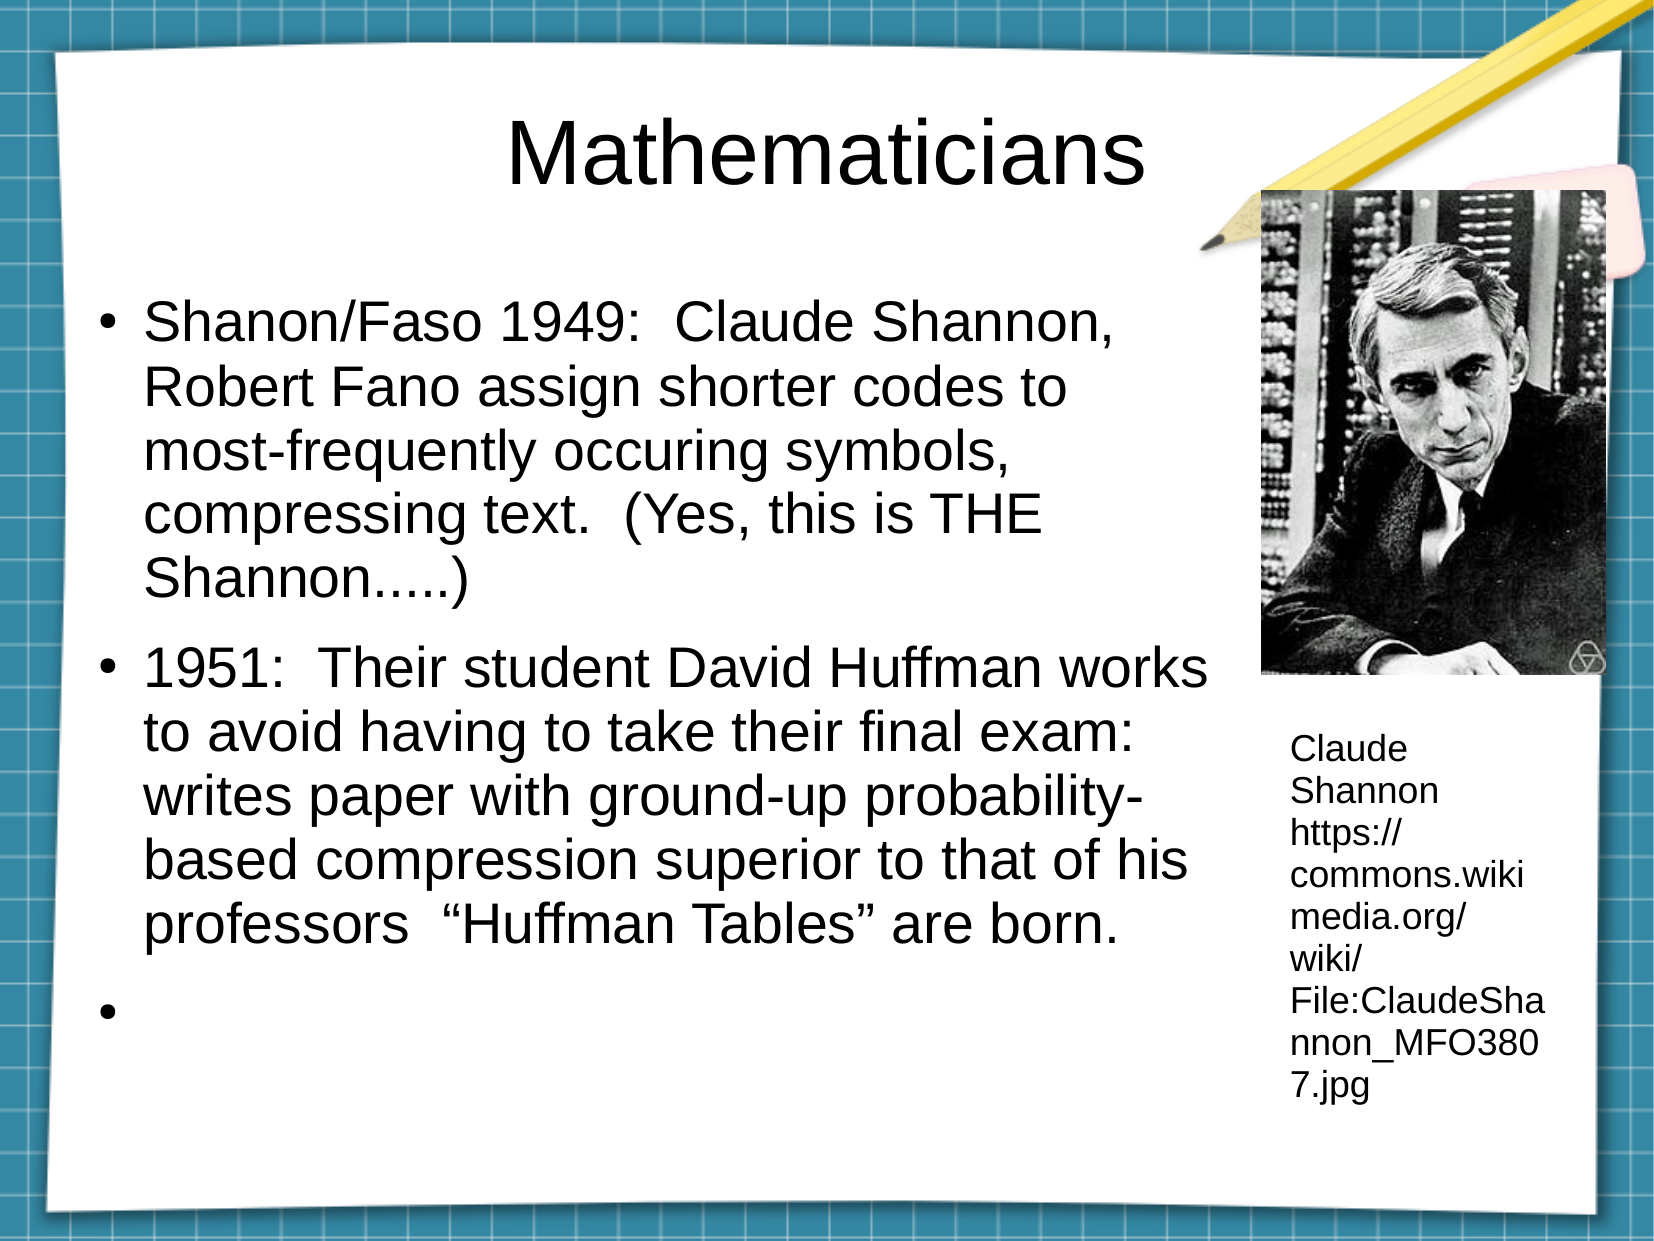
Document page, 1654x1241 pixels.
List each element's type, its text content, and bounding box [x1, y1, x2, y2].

list Shanon/Faso 1949: Claude Shannon, Robert Fano assign shorter codes to most-frequently occuring symbols, compressing text. (Yes, this is THE Shannon.....) 1951: Their student David Huffman works to avoid having to take their final exam: writes paper with ground-up probability-based compression superior to that of his professors “Huffman Tables” are born. [82, 290, 1216, 1010]
text_box Claude Shannon https://commons.wikimedia.org/wiki/File:ClaudeShannon_MFO3807.jpg [1275, 720, 1561, 1071]
picture [0, 0, 1654, 1241]
title Mathematicians [82, 49, 1571, 257]
